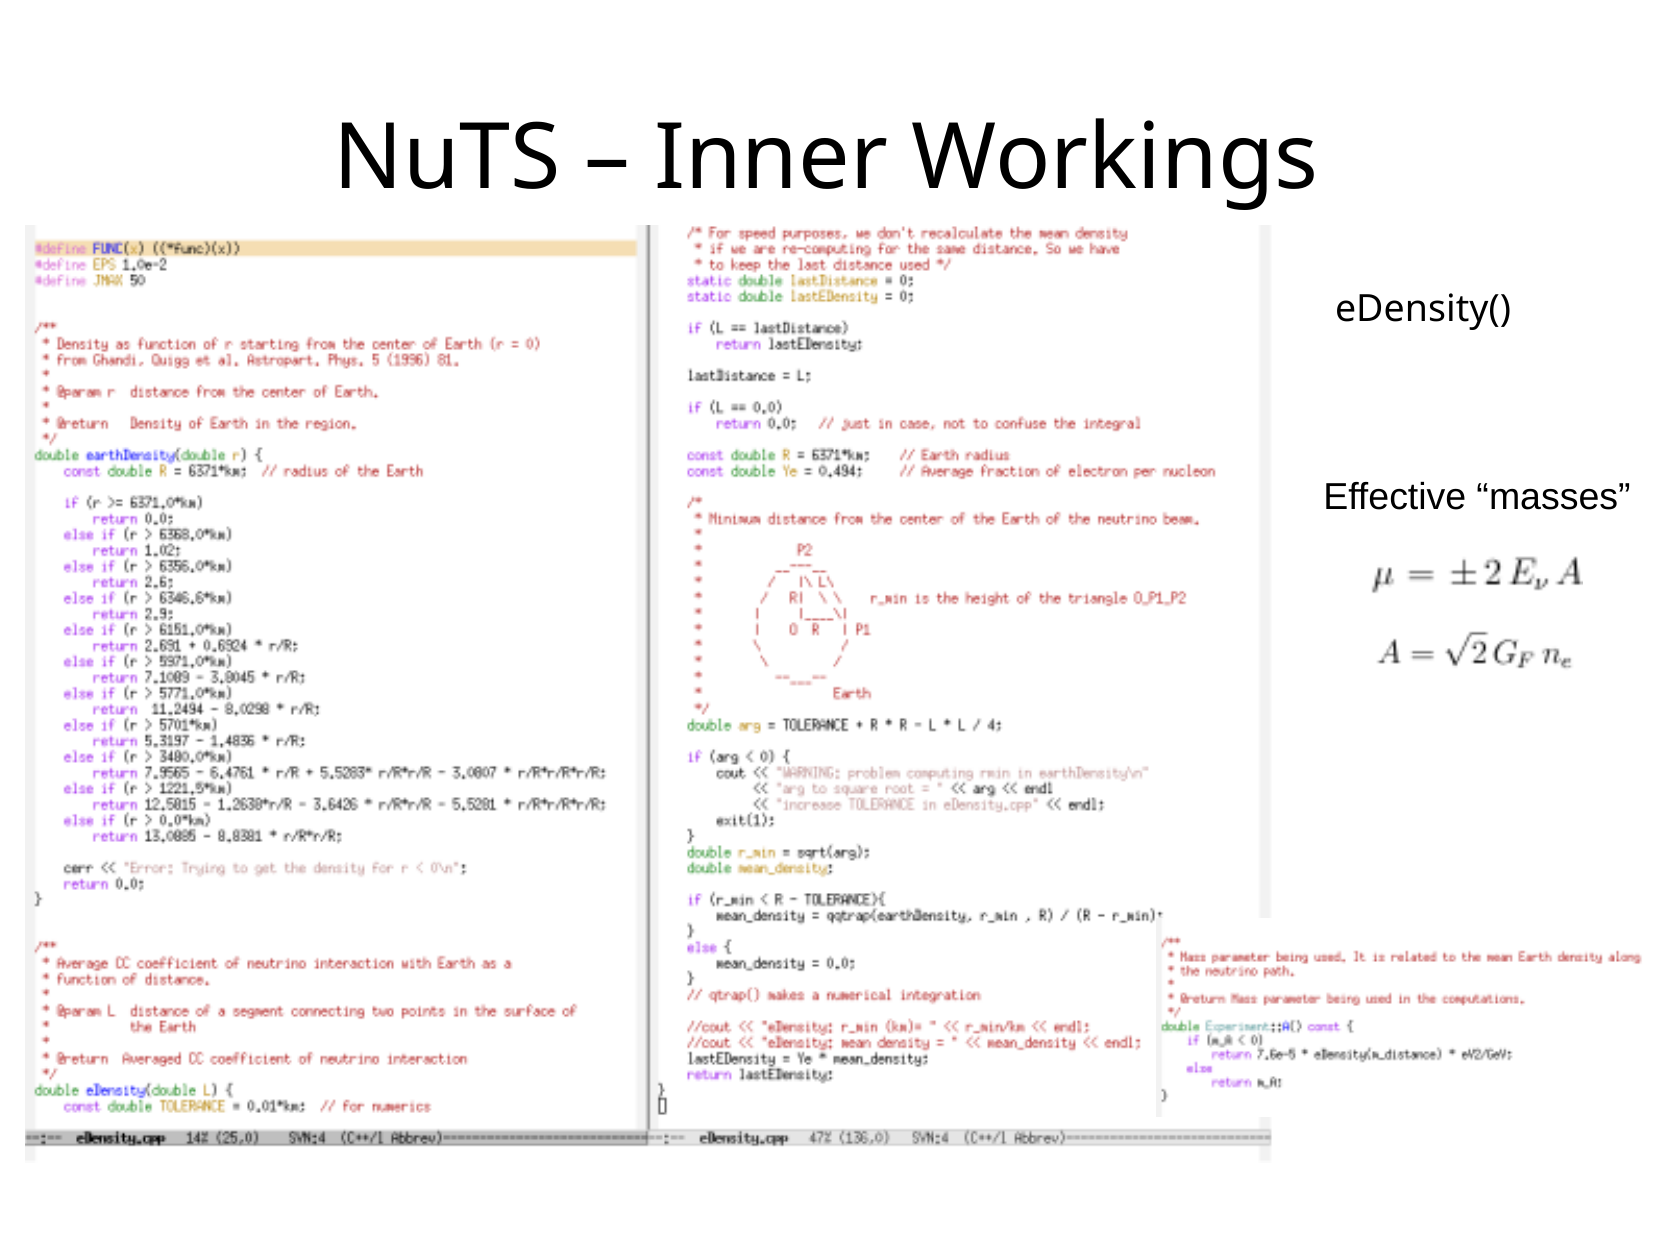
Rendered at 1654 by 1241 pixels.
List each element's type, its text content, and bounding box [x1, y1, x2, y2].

picture [25, 225, 1654, 1163]
picture [1373, 614, 1576, 692]
text_box eDensity() [1320, 274, 1530, 348]
text_box Effective “masses” [1308, 467, 1647, 530]
picture [1368, 550, 1583, 604]
title NuTS – Inner Workings [82, 56, 1571, 250]
